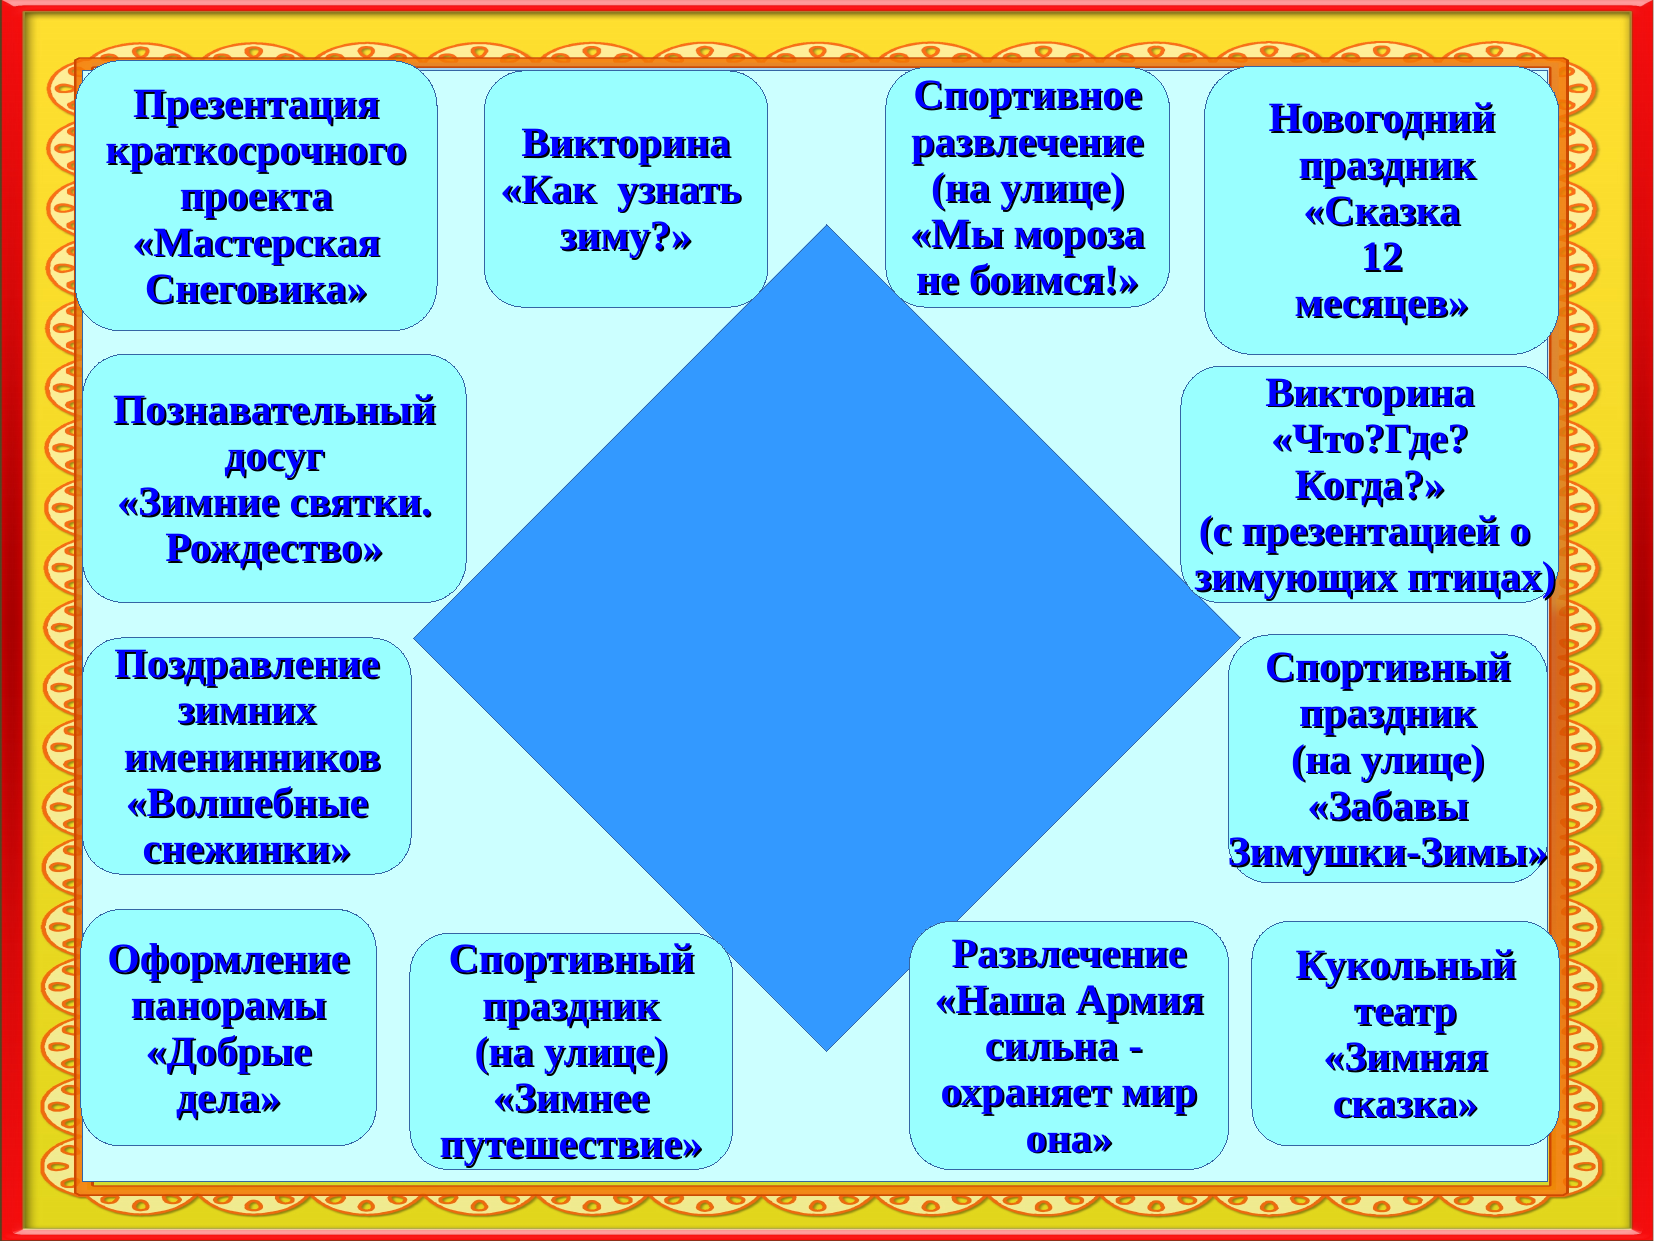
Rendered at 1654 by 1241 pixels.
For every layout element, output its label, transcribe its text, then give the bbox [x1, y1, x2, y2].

text_box Познавательный досуг «Зимние святки. Рождество» [82, 354, 467, 603]
text_box Викторина «Как узнать зиму?» [484, 70, 768, 308]
text_box [1532, 70, 1548, 82]
text_box Поздравление зимних именинников «Волшебные снежинки» [82, 637, 412, 875]
text_box Оформление панорамы «Добрые дела» [80, 909, 377, 1146]
text_box Спортивный праздник (на улице) «Забавы Зимушки-Зимы» [1228, 634, 1548, 883]
text_box Спортивное развлечение (на улице) «Мы мороза не боимся!» [885, 67, 1170, 308]
text_box Новогодний праздник «Сказка 12 месяцев» [1204, 66, 1559, 355]
text_box Викторина «Что?Где? Когда?» (с презентацией о зимующих птицах) [1180, 366, 1559, 603]
text_box [82, 70, 1548, 1182]
text_box Спортивный праздник (на улице) «Зимнее путешествие» [409, 933, 733, 1170]
text_box [82, 70, 91, 80]
text_box Презентация краткосрочного проекта «Мастерская Снеговика» [75, 60, 438, 331]
text_box Развлечение «Наша Армия сильна - охраняет мир она» [909, 921, 1229, 1170]
text_box Кукольный театр «Зимняя сказка» [1251, 921, 1560, 1146]
picture [0, 0, 1654, 1241]
